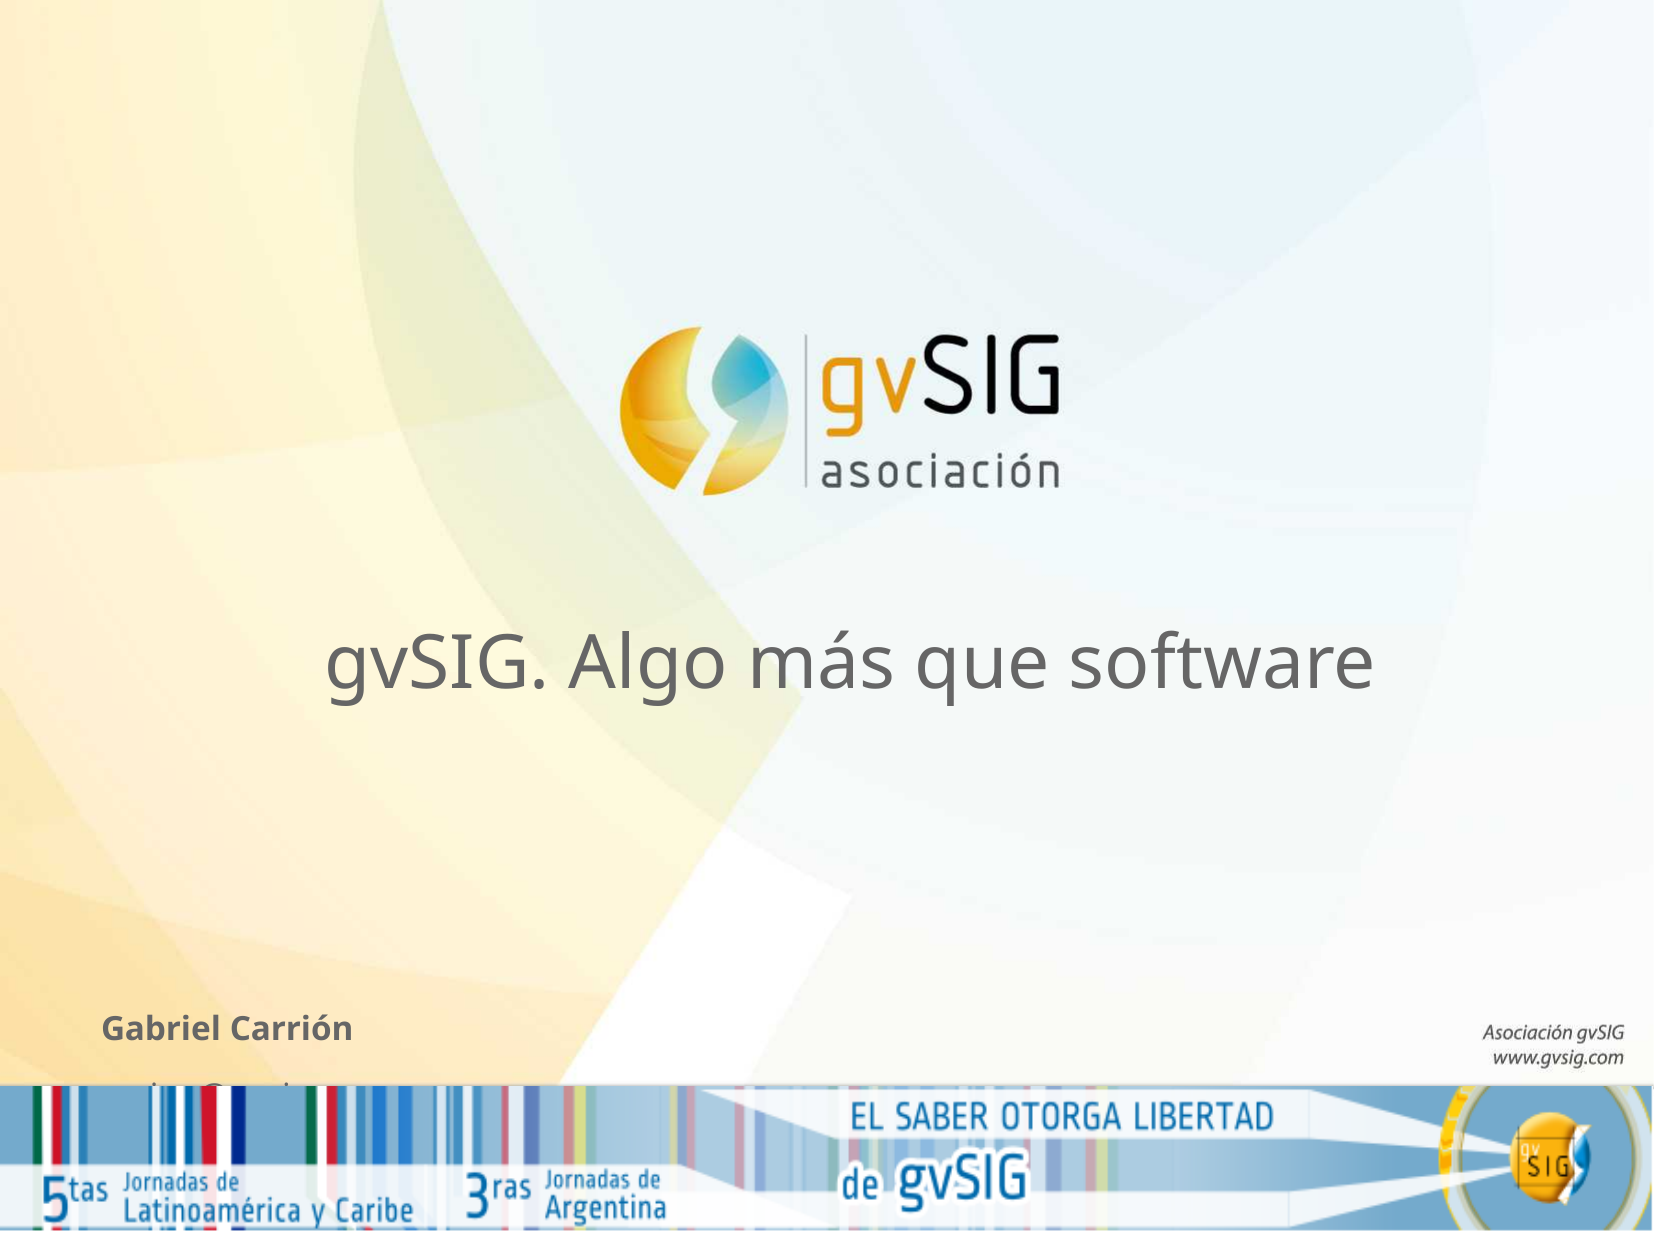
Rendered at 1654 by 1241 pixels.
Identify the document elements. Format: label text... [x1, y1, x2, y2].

text_box Gabriel Carrión gcarrion@gvsig.com [0, 974, 443, 1086]
picture [0, 0, 1654, 1241]
title gvSIG. Algo más que software [135, 610, 1565, 709]
